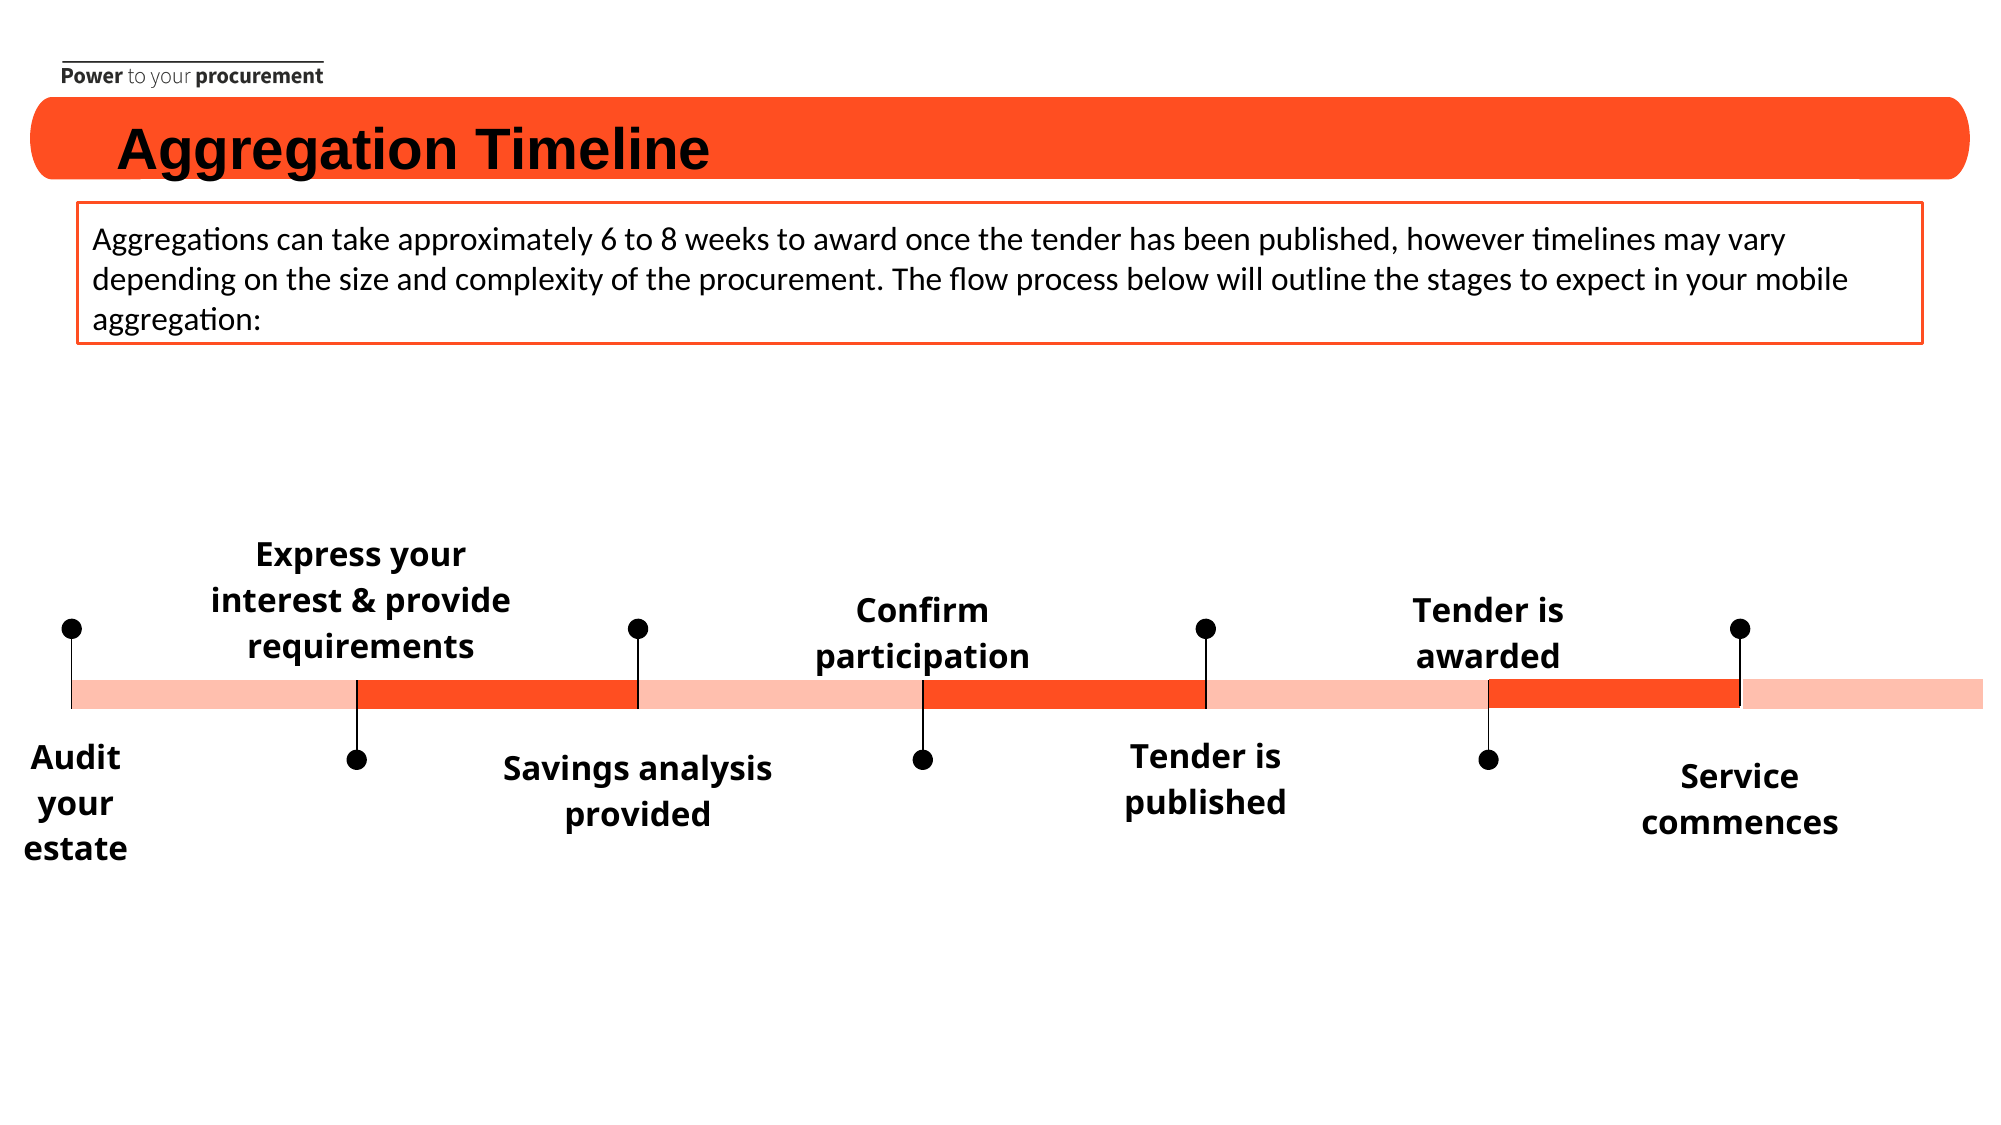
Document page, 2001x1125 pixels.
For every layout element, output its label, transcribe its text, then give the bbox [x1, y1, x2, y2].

text_box [72, 680, 356, 709]
text_box [1489, 679, 1740, 708]
text_box Confirm participation [786, 563, 1059, 670]
text_box [220, 166, 308, 179]
text_box [1478, 749, 1499, 770]
text_box [1195, 618, 1216, 639]
text_box [30, 97, 1970, 180]
text_box [61, 618, 82, 639]
text_box [639, 680, 922, 709]
text_box Aggregations can take approximately 6 to 8 weeks to award once the tender has been published, however timelines may vary depending on the size and complexity of the procurement. The flow process below will outline the stages to expect in your mobile aggregation: [77, 202, 1923, 344]
text_box [1730, 618, 1751, 639]
text_box [358, 680, 637, 709]
text_box Audit your estate [0, 709, 152, 792]
text_box Tender is awarded [1369, 563, 1608, 645]
text_box Savings analysis provided [469, 721, 807, 885]
text_box Tender is published [1085, 709, 1326, 791]
text_box [1743, 679, 1983, 709]
title Aggregation Timeline [116, 111, 1269, 166]
text_box [627, 618, 649, 639]
text_box [924, 680, 1205, 709]
text_box Express your interest & provide requirements [183, 507, 539, 628]
text_box Service commences [1620, 729, 1861, 861]
text_box [1207, 680, 1488, 709]
text_box [912, 749, 933, 770]
text_box [346, 749, 367, 770]
text_box [185, 166, 217, 179]
